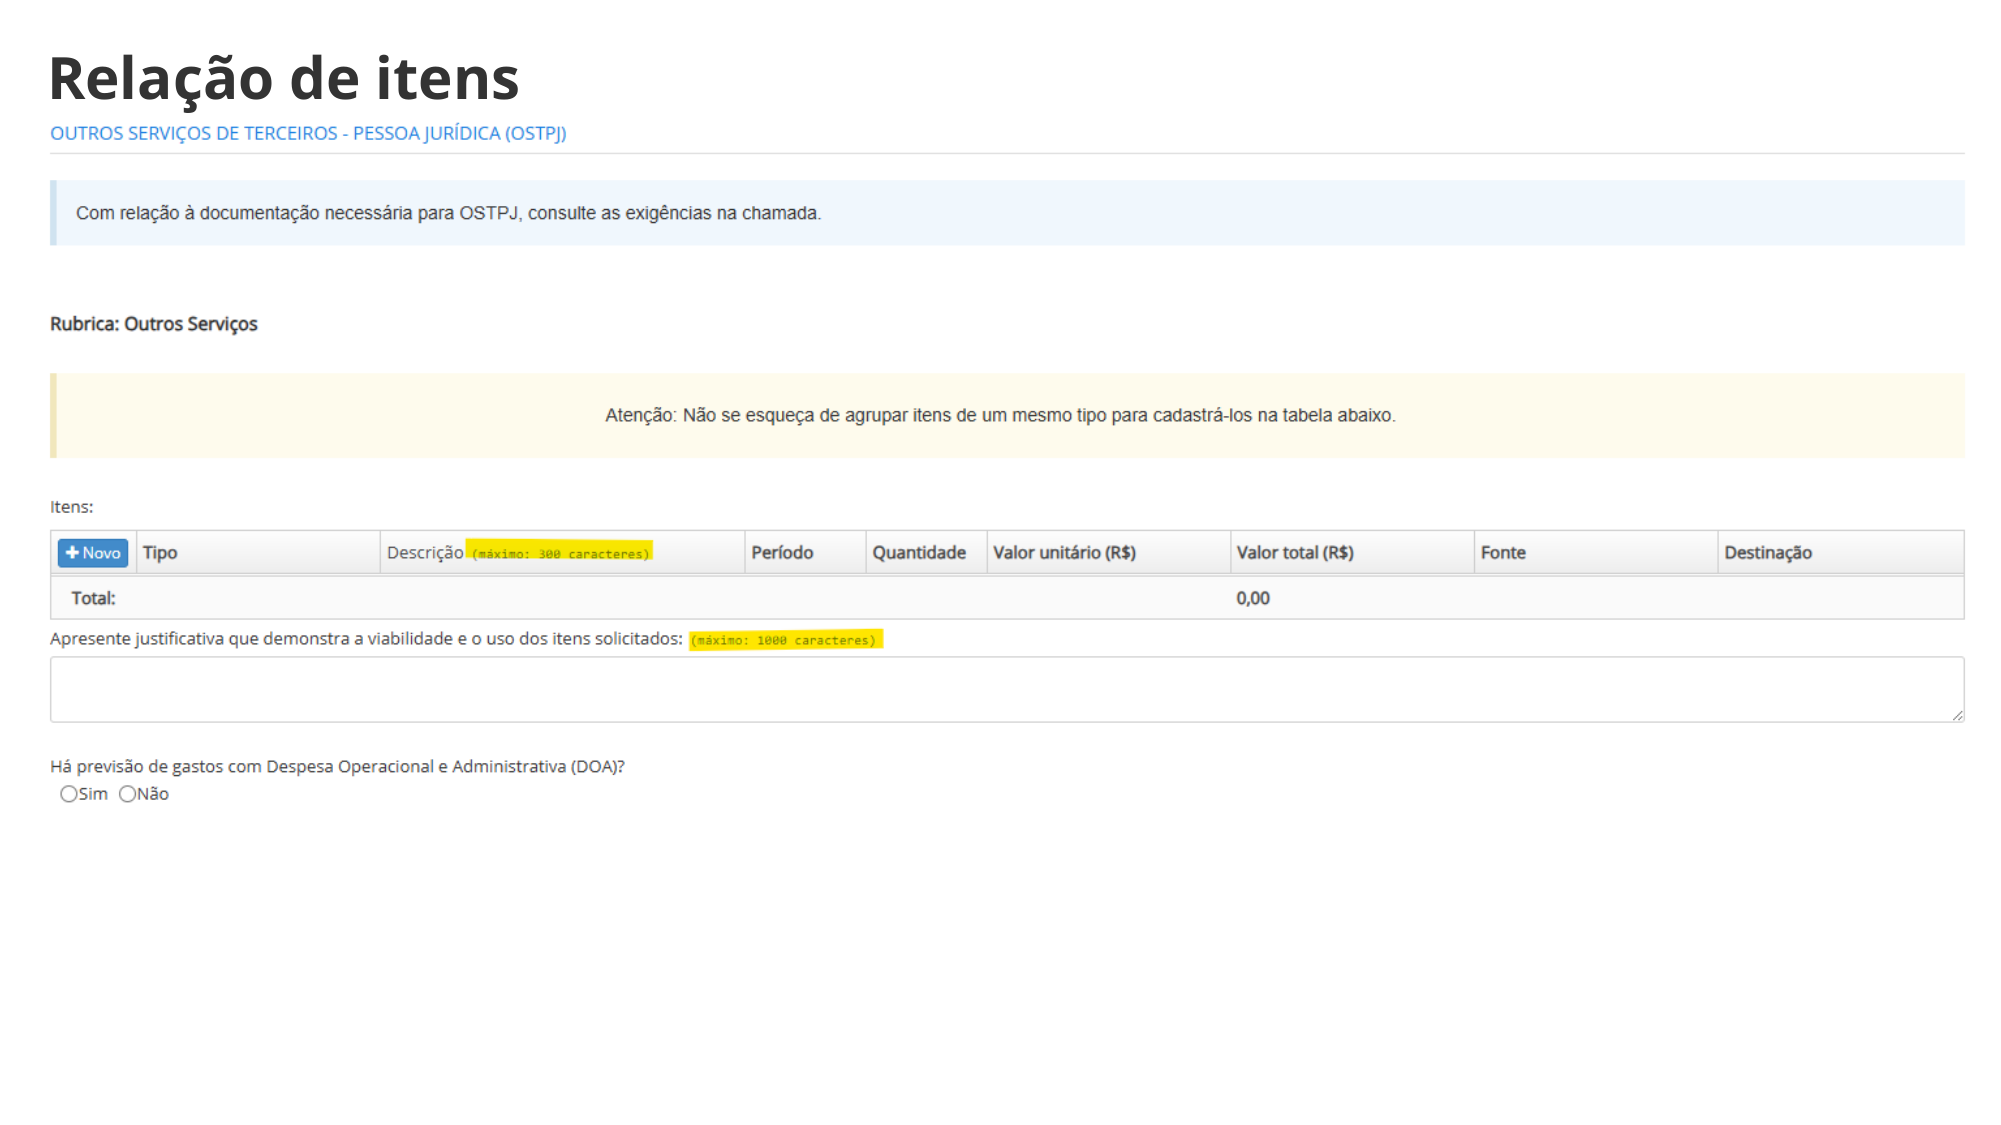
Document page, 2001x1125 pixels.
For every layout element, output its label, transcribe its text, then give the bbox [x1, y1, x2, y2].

title Relação de itens [32, 29, 1982, 120]
picture [45, 119, 1969, 839]
